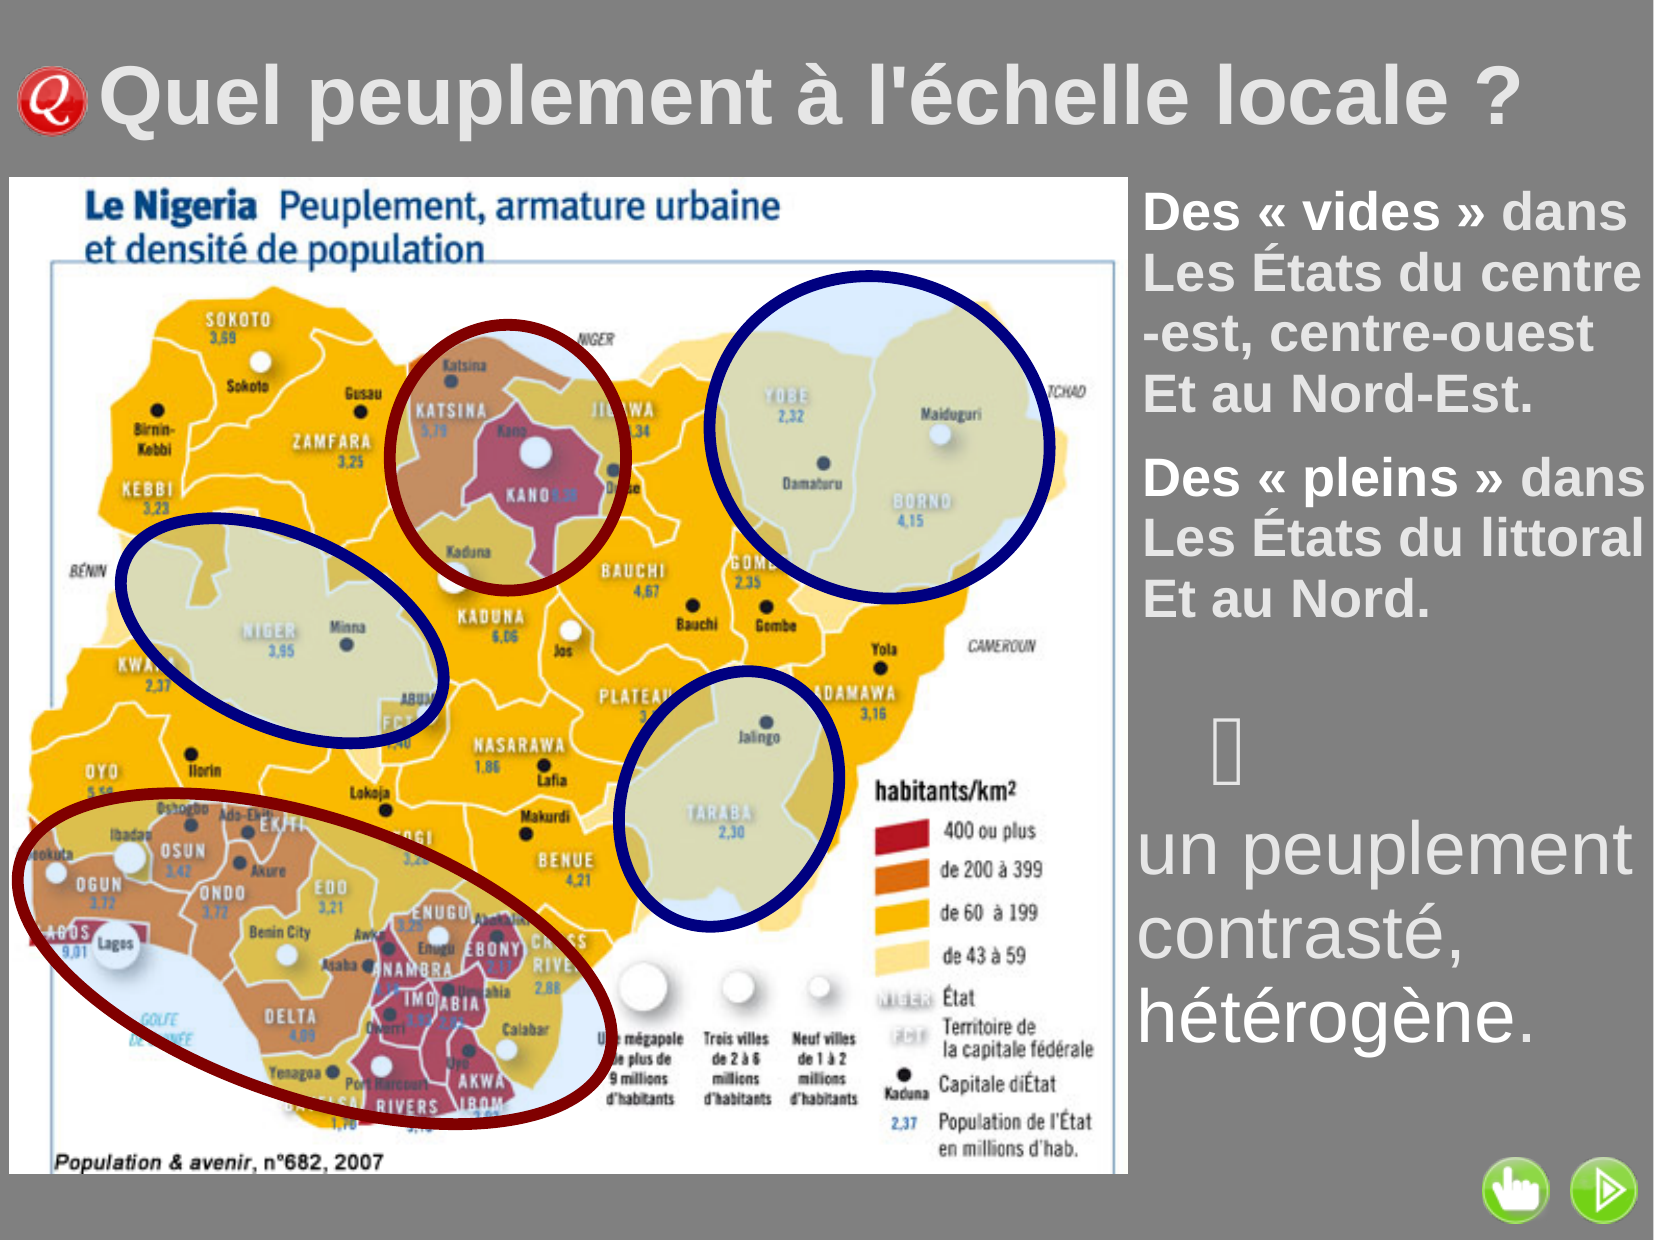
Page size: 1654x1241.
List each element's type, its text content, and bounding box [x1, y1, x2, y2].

text_box  un peuplement contrasté, hétérogène. [1122, 708, 1654, 1090]
picture [1482, 1157, 1550, 1224]
text_box Des « vides » dans Les États du centre -est, centre-ouest Et au Nord-Est. [1127, 174, 1654, 438]
text_box [618, 671, 840, 927]
text_box [17, 793, 612, 1125]
text_box Des « pleins » dans Les États du littoral Et au Nord. [1127, 439, 1654, 641]
text_box [709, 276, 1050, 599]
picture [9, 177, 1128, 1174]
picture [1570, 1157, 1638, 1224]
text_box [389, 324, 627, 591]
text_box [120, 518, 444, 744]
picture [17, 66, 88, 137]
title Quel peuplement à l'échelle locale ? [68, 22, 1557, 170]
